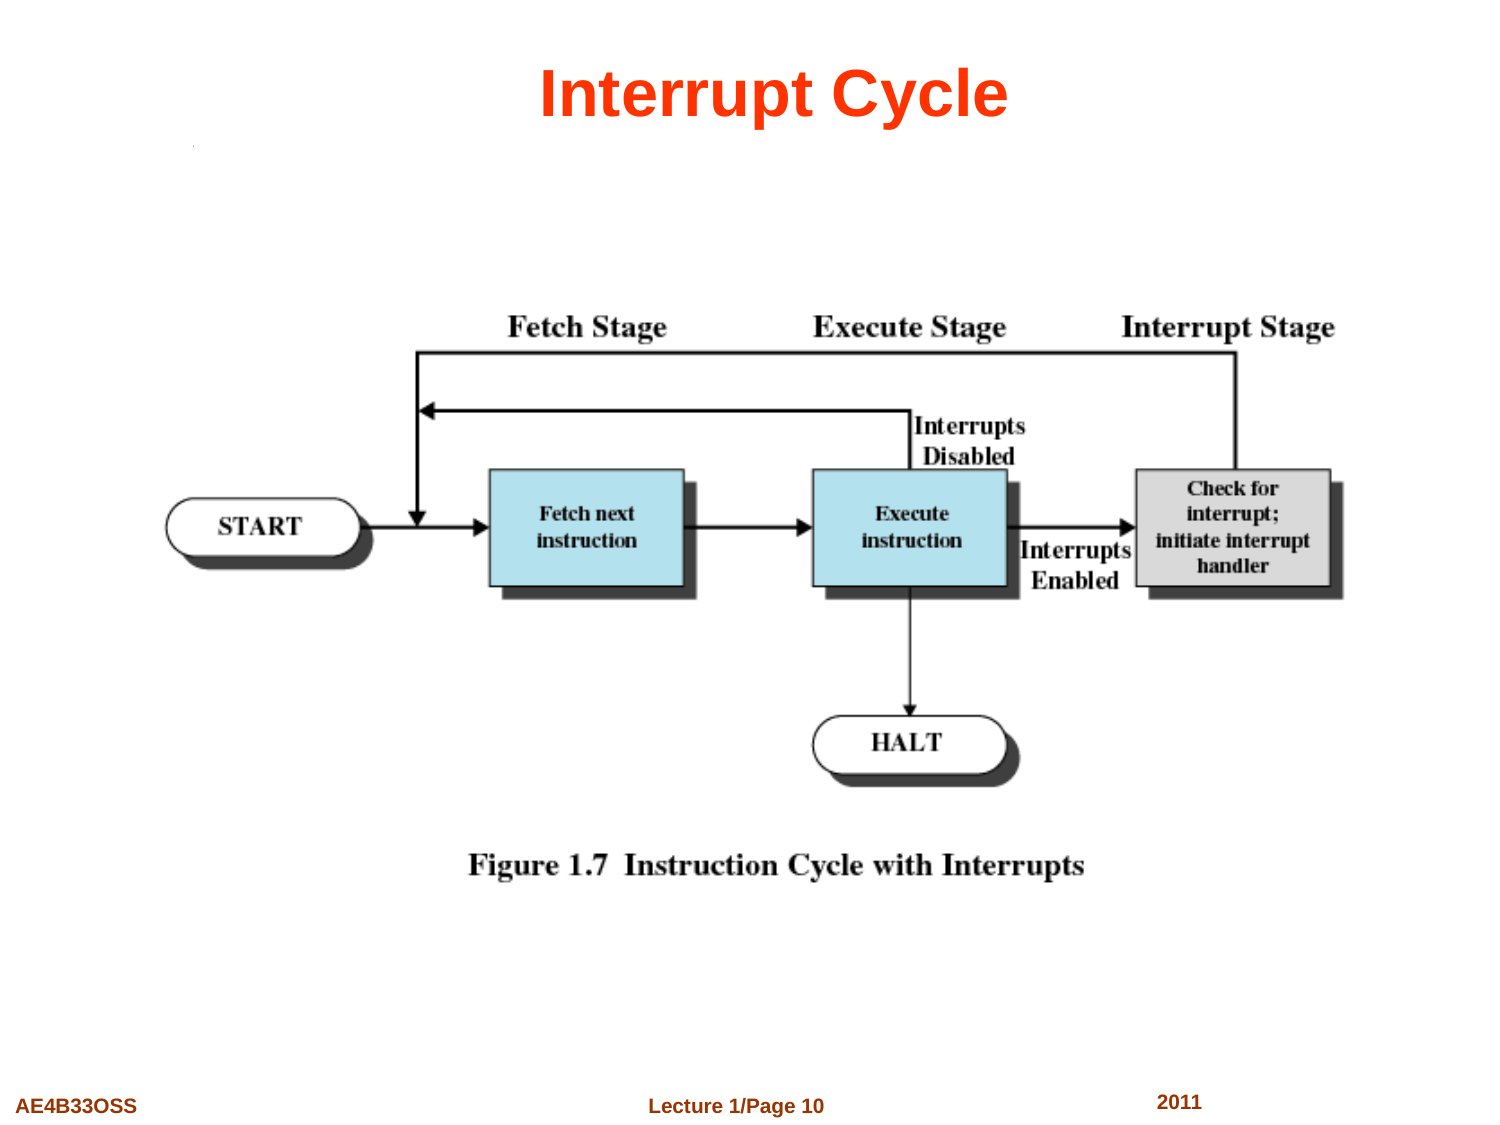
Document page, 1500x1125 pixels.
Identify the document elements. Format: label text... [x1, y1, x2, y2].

title Interrupt Cycle [112, 37, 1438, 138]
text_box [125, 287, 1375, 899]
